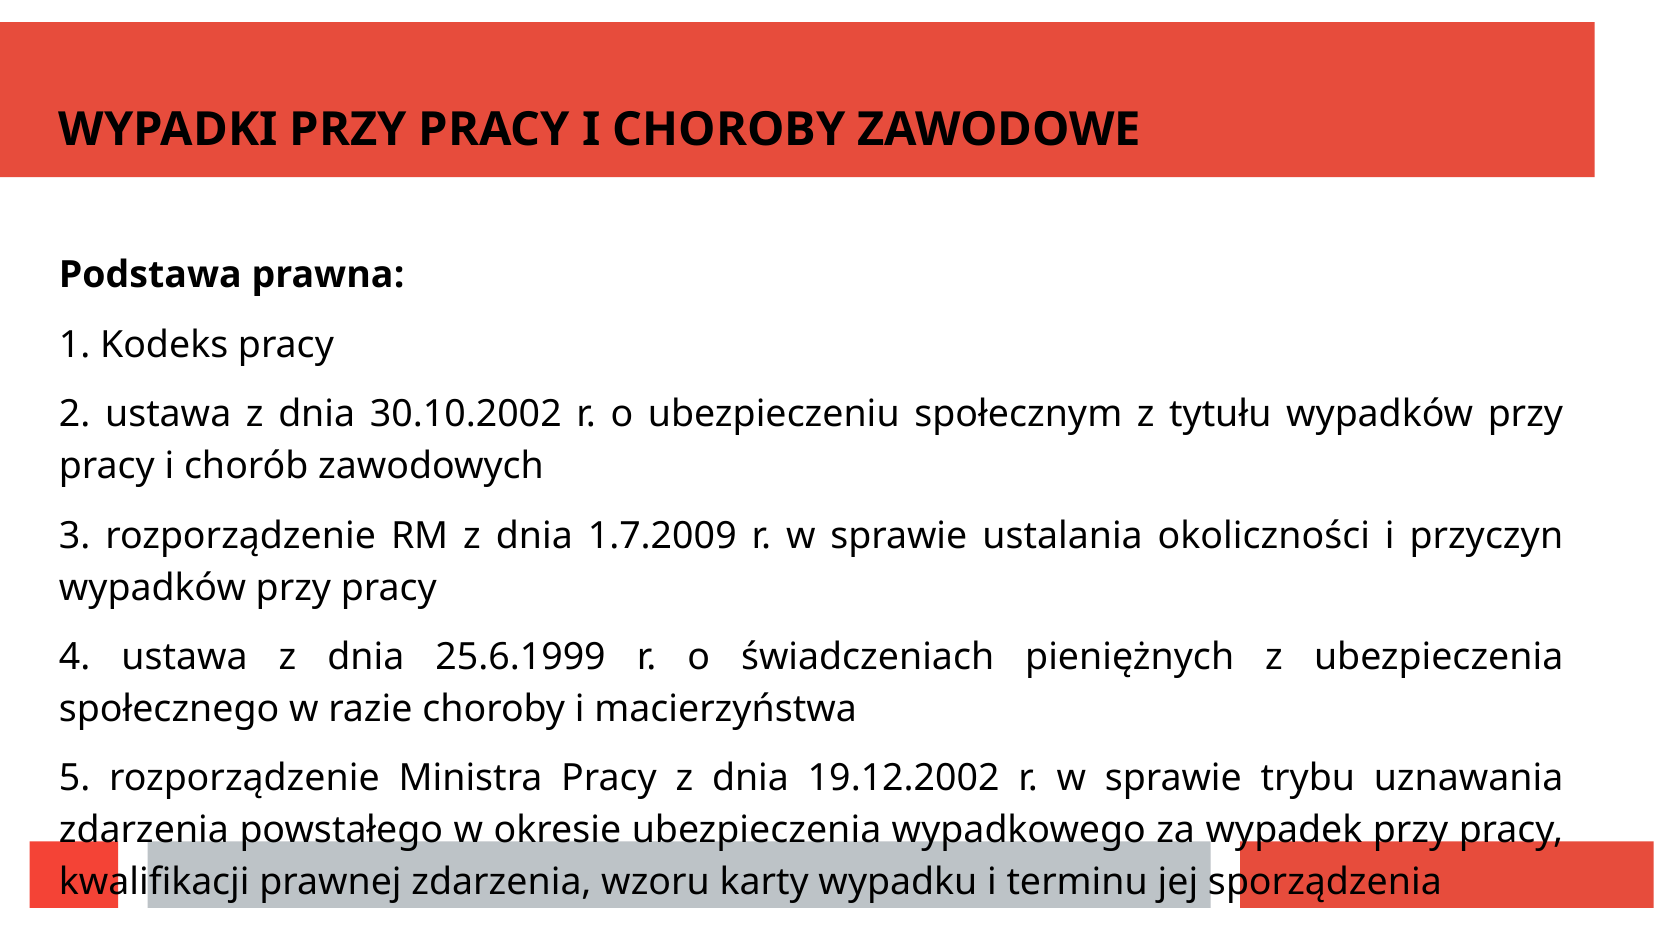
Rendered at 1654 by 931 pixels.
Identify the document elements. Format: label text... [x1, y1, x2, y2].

subtitle Podstawa prawna: 1. Kodeks pracy 2. ustawa z dnia 30.10.2002 r. o ubezpieczeniu społecznym z tytułu wypadków przy pracy i chorób zawodowych 3. rozporządzenie RM z dnia 1.7.2009 r. w sprawie ustalania okoliczności i przyczyn wypadków przy pracy 4. ustawa z dnia 25.6.1999 r. o świadczeniach pieniężnych z ubezpieczenia społecznego w razie choroby i macierzyństwa 5. rozporządzenie Ministra Pracy z dnia 19.12.2002 r. w sprawie trybu uznawania zdarzenia powstałego w okresie ubezpieczenia wypadkowego za wypadek przy pracy, kwalifikacji prawnej zdarzenia, wzoru karty wypadku i terminu jej sporządzenia [59, 243, 1565, 820]
title WYPADKI PRZY PRACY I CHOROBY ZAWODOWE [59, 44, 1595, 156]
